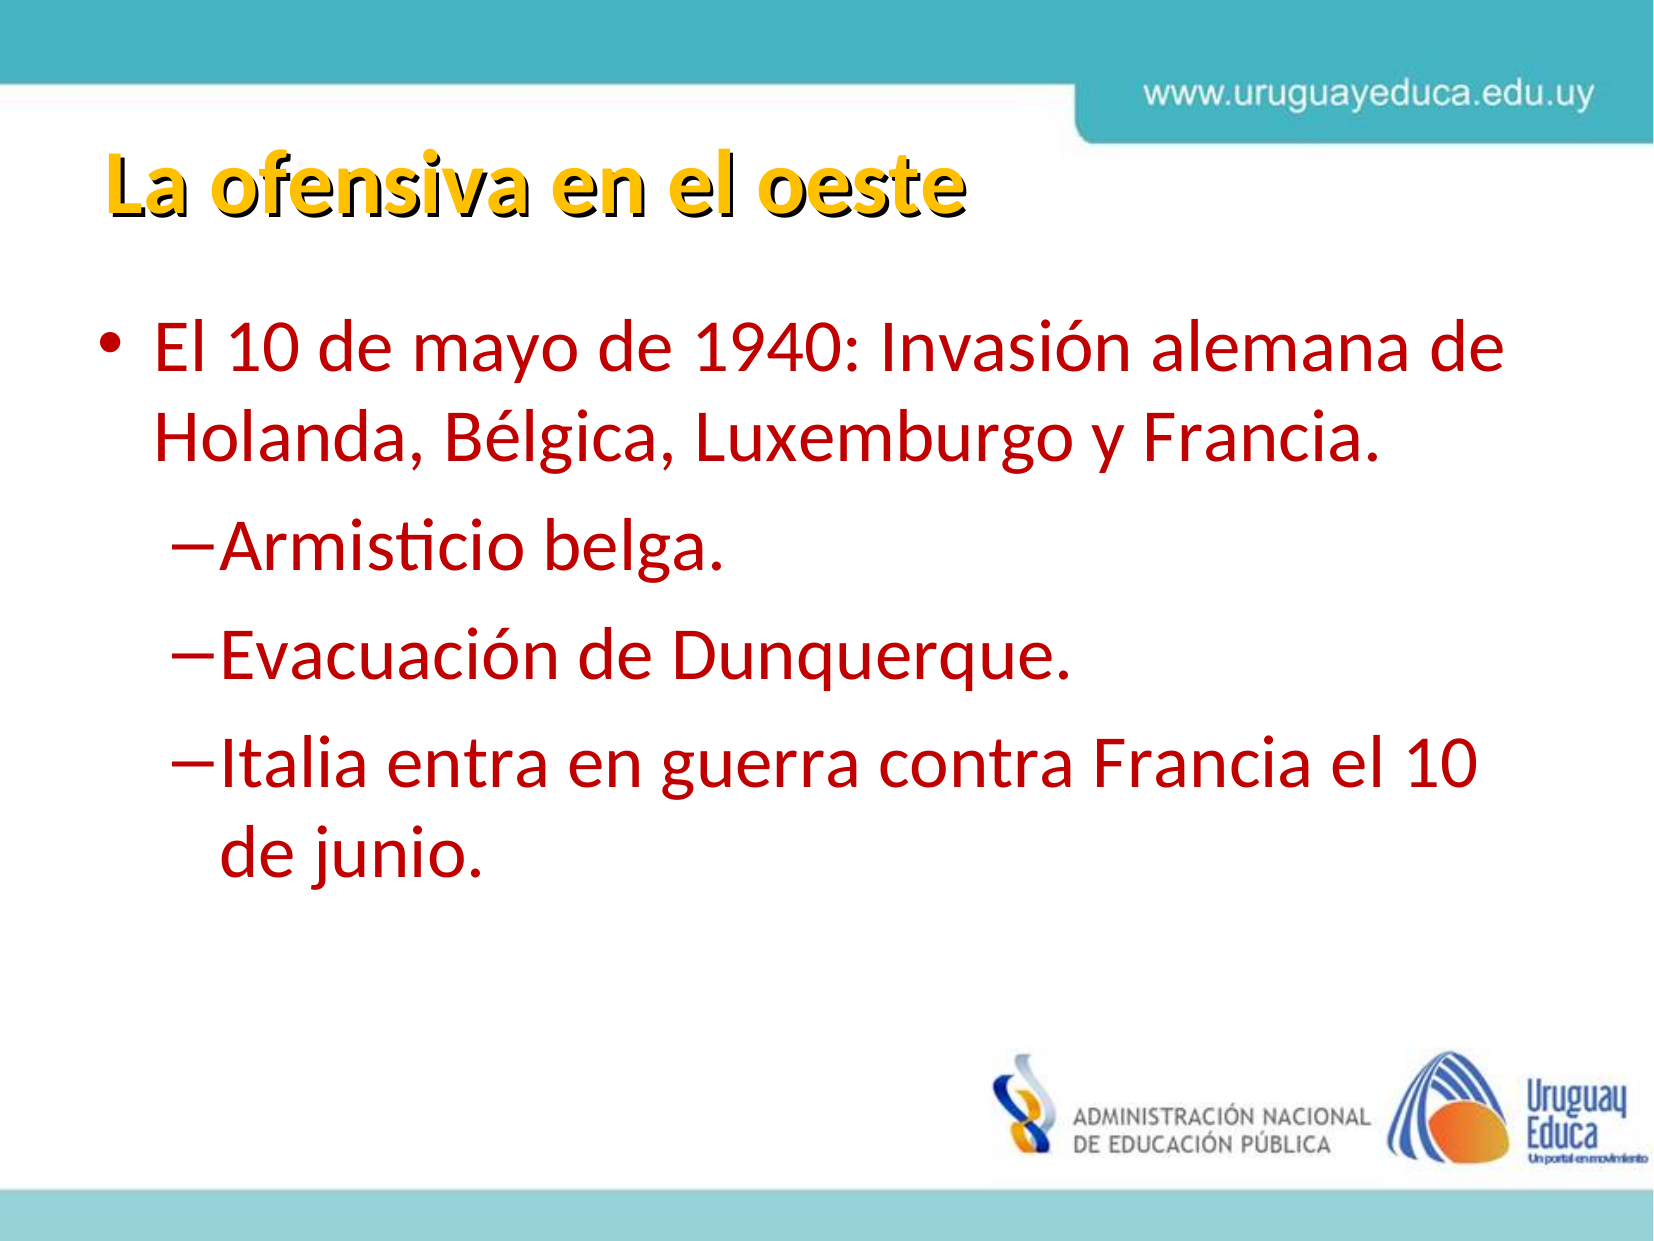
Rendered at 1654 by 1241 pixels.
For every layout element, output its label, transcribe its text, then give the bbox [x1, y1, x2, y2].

title La ofensiva en el oeste [8, 88, 1063, 266]
list El 10 de mayo de 1940: Invasión alemana de Holanda, Bélgica, Luxemburgo y Francia. Armisticio belga. Evacuación de Dunquerque. Italia entra en guerra contra Francia el 10 de junio. [82, 289, 1571, 1108]
picture [0, 0, 1654, 1241]
